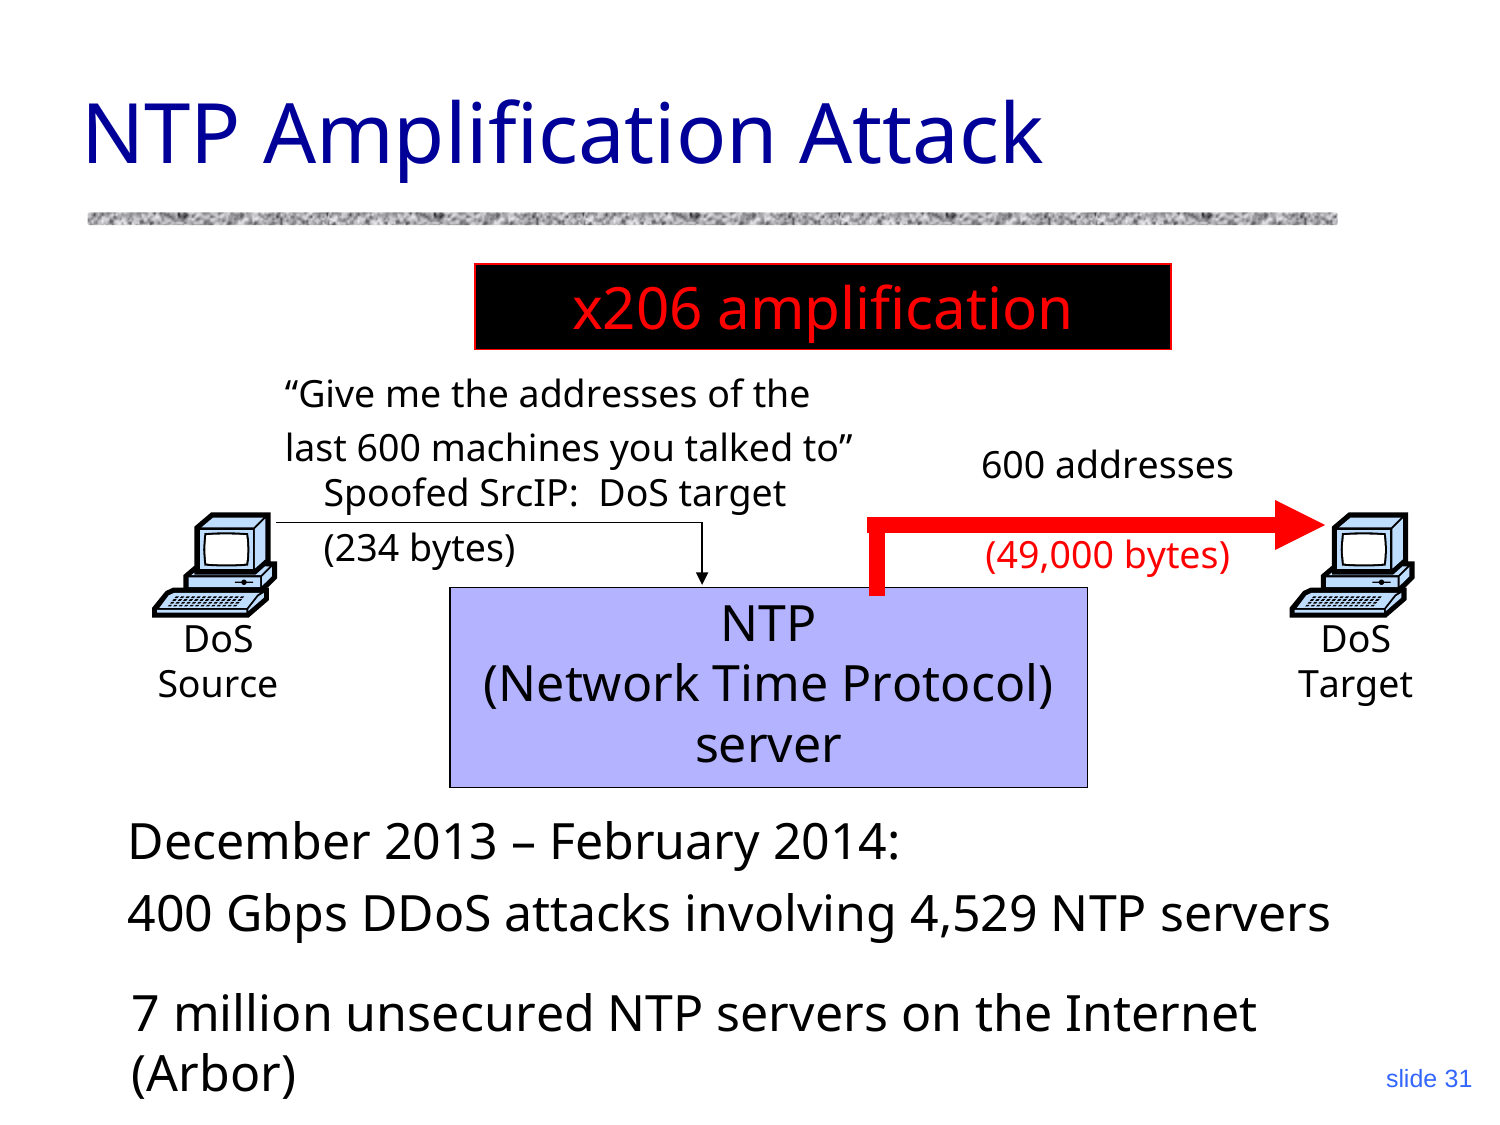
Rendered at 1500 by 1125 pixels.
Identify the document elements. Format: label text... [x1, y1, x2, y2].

text_box slide <number> [1174, 1025, 1488, 1101]
title NTP Amplification Attack [66, 37, 1342, 188]
picture [1289, 512, 1415, 607]
list [87, 212, 1375, 1041]
text_box 7 million unsecured NTP servers on the Internet (Arbor) [116, 974, 1426, 1110]
picture [152, 512, 278, 607]
text_box December 2013 – February 2014: 400 Gbps DDoS attacks involving 4,529 NTP servers [113, 801, 1384, 950]
text_box NTP (Network Time Protocol) server [449, 587, 1088, 788]
text_box x206 amplification [474, 264, 1171, 350]
text_box DoS Source [142, 607, 294, 713]
text_box “Give me the addresses of the last 600 machines you talked to” Spoofed SrcIP: DoS target (234 bytes) [270, 362, 869, 577]
text_box DoS Target [1283, 607, 1429, 713]
text_box 600 addresses (49,000 bytes) [966, 387, 1250, 584]
